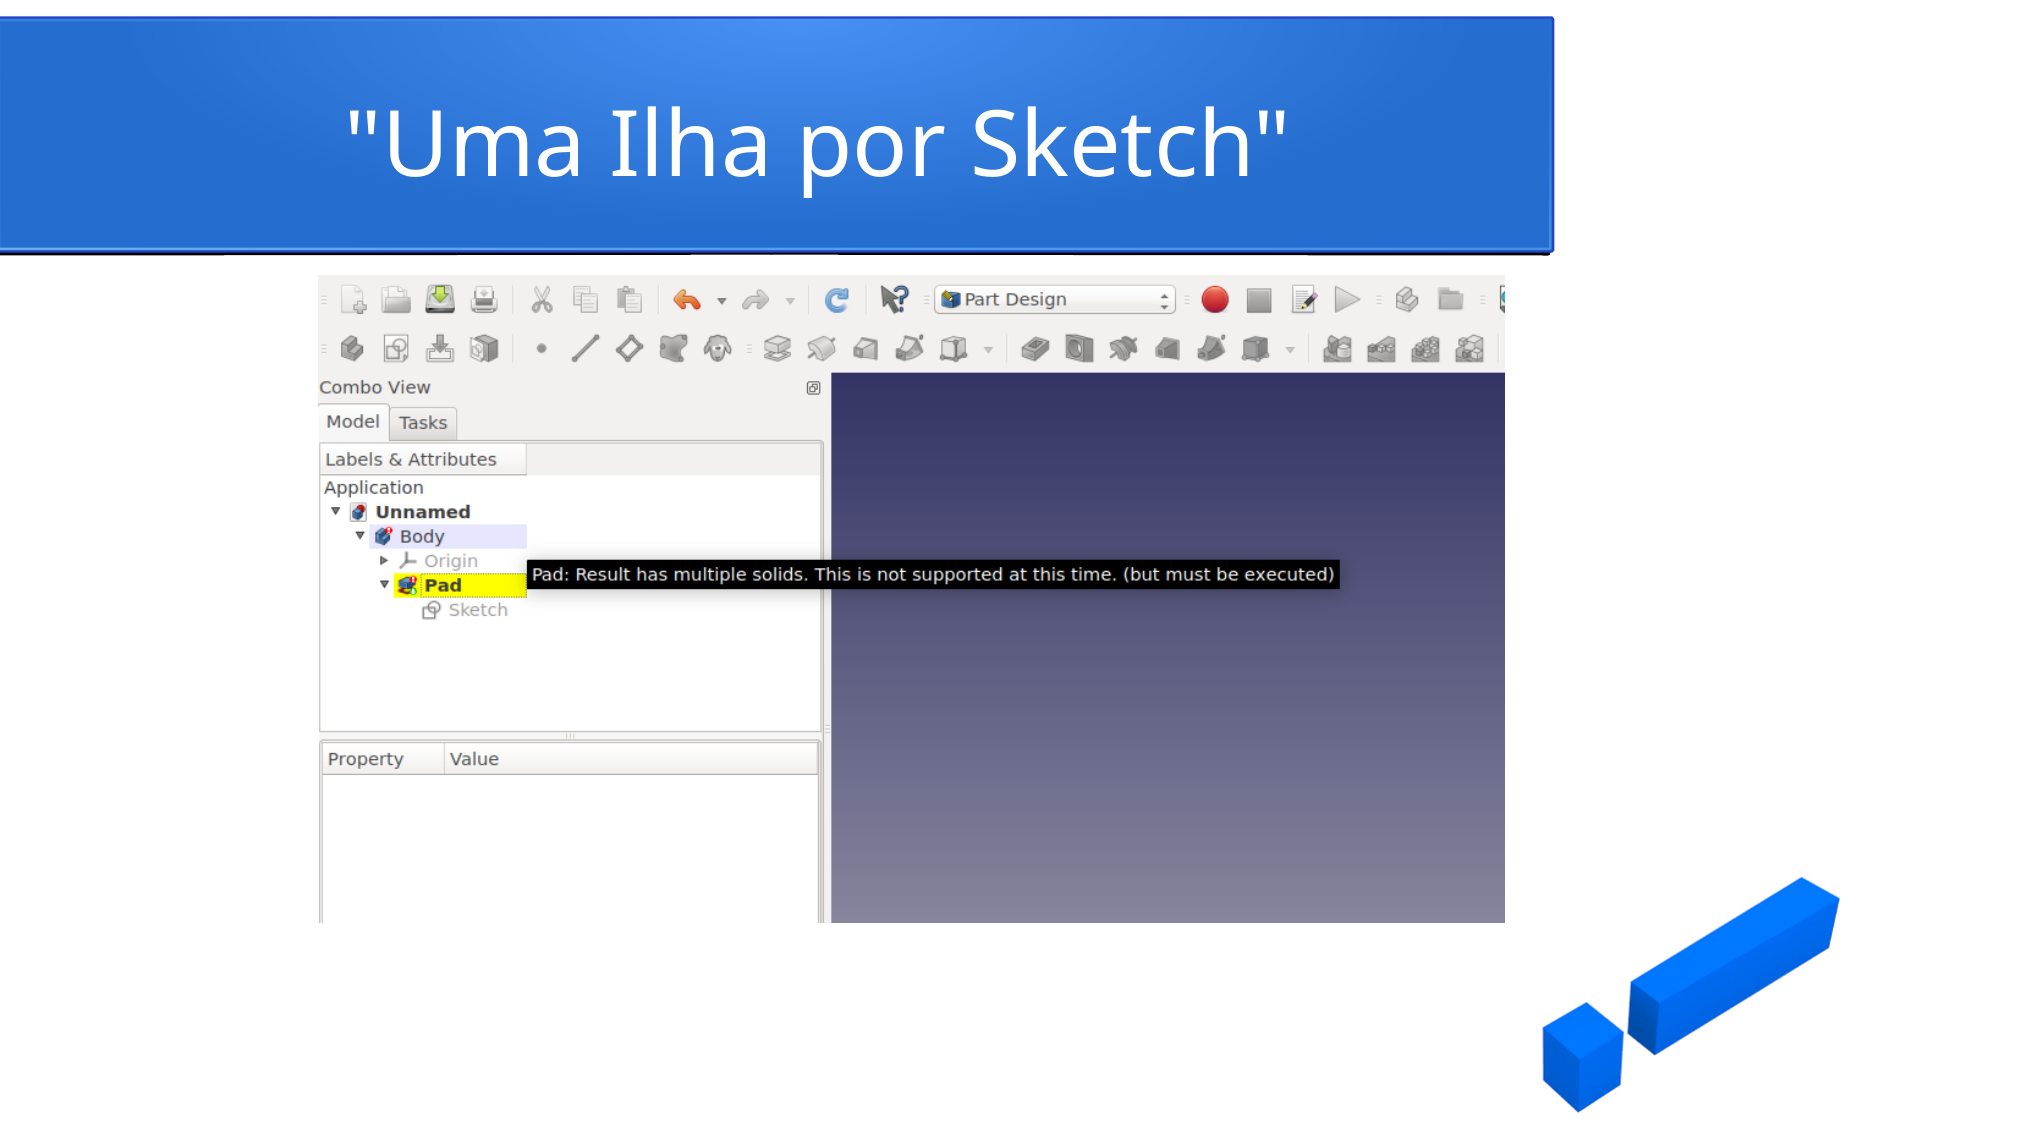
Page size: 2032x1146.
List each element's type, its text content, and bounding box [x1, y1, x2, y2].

picture [318, 275, 2032, 1143]
title "Uma Ilha por Sketch" [101, 45, 1536, 237]
